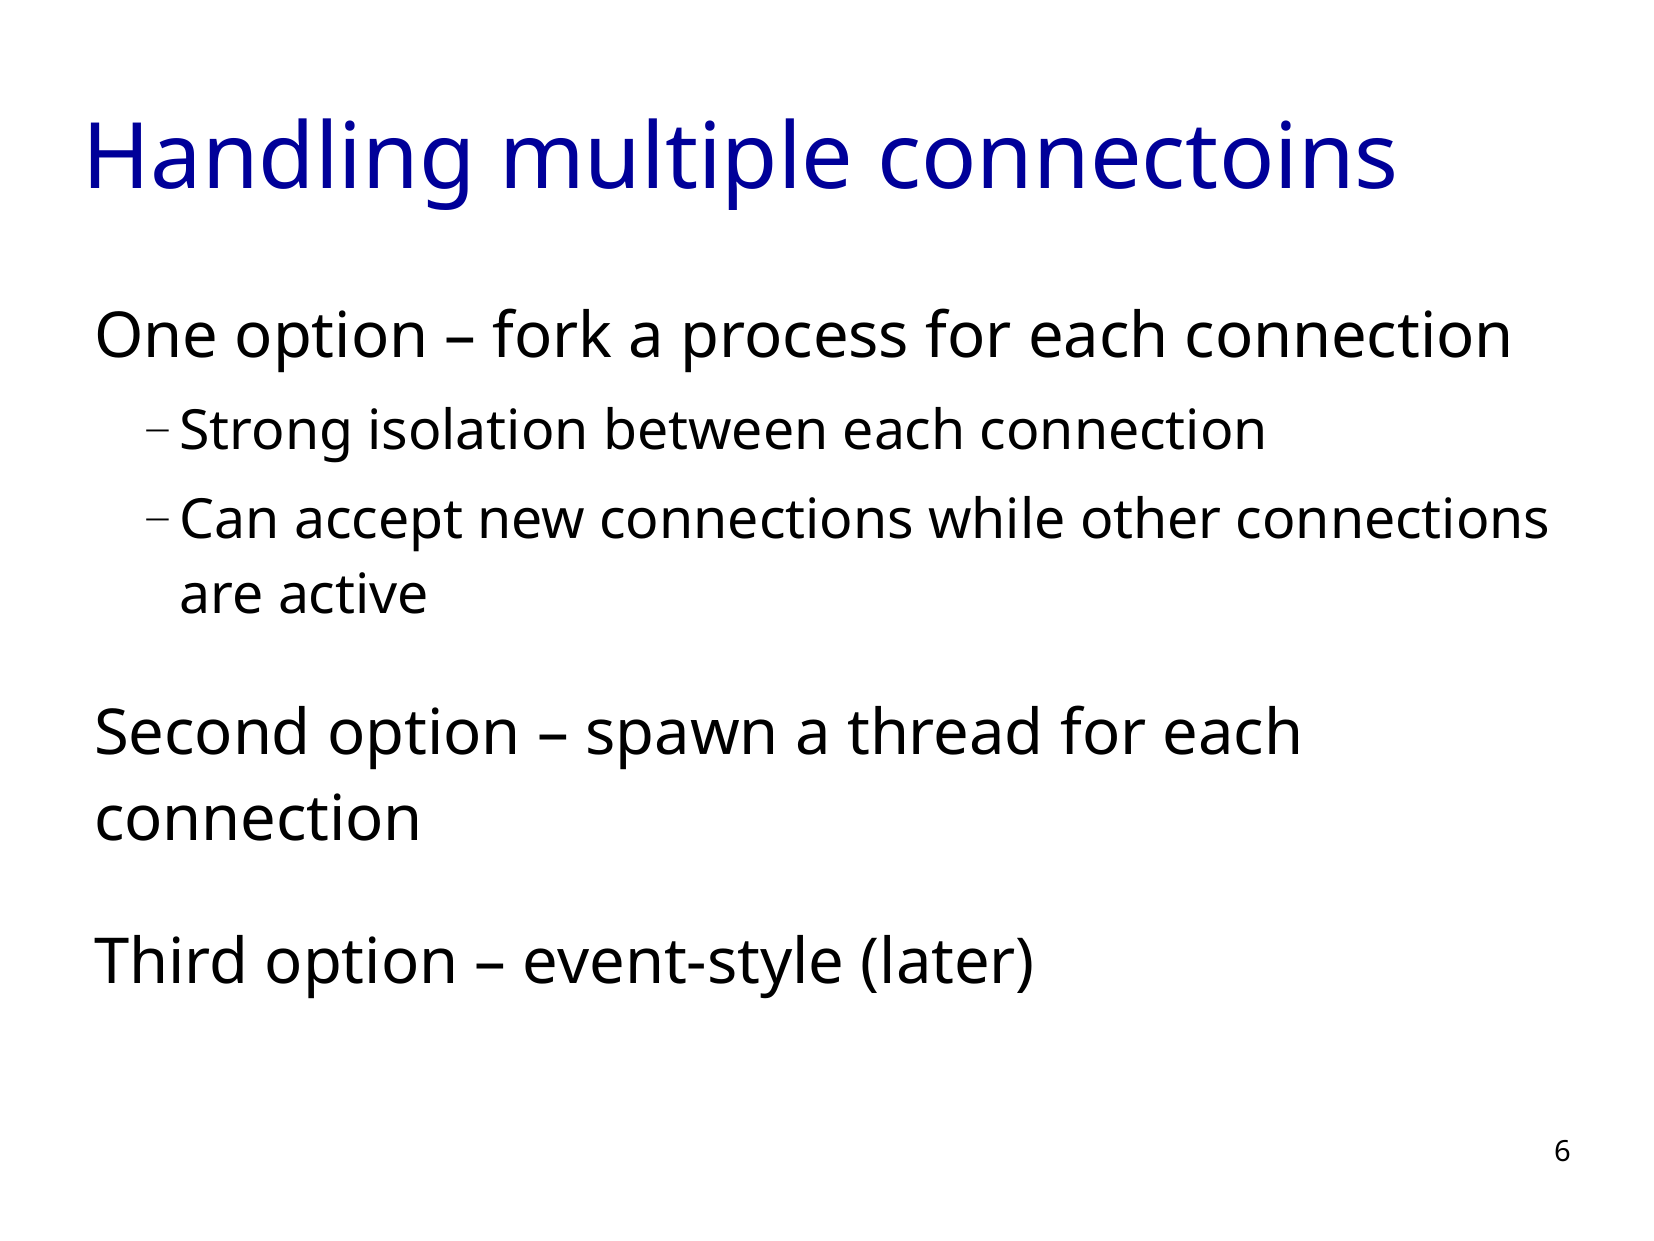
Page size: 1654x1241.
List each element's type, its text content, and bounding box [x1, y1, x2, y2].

list One option – fork a process for each connection Strong isolation between each connection Can accept new connections while other connections are active Second option – spawn a thread for each connection Third option – event-style (later) [60, 290, 1571, 1096]
title Handling multiple connectoins [82, 49, 1571, 257]
